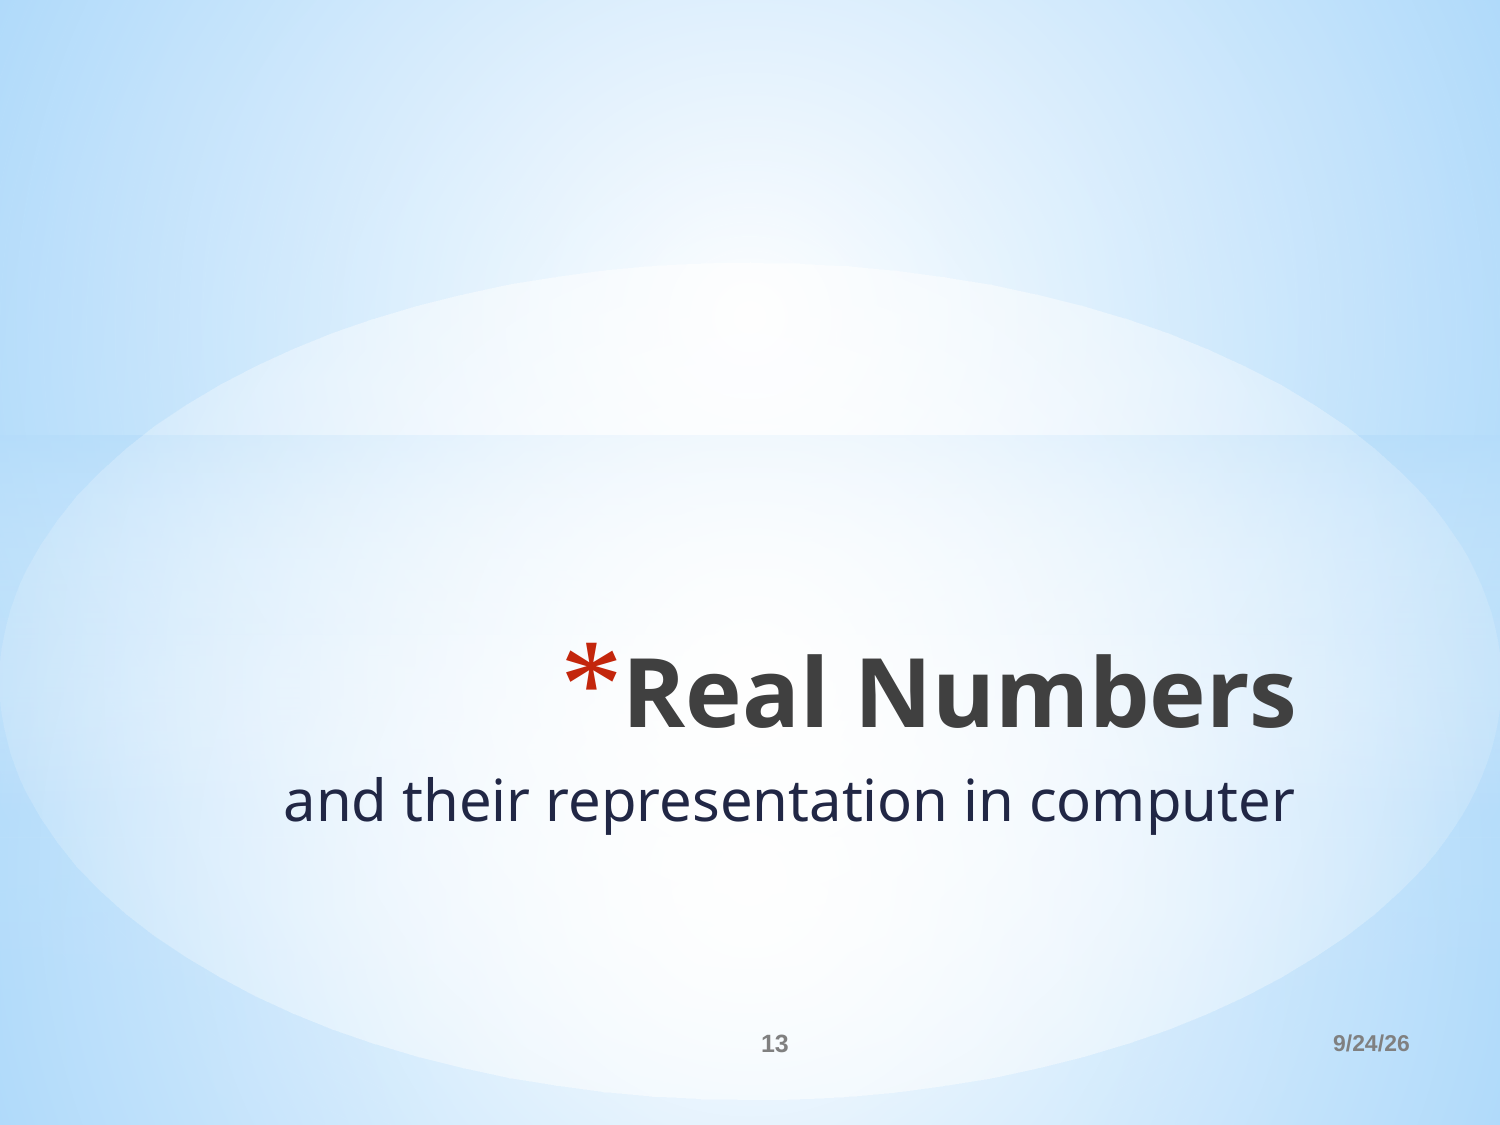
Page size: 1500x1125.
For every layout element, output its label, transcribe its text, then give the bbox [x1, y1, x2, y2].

list and their representation in computer [237, 755, 1312, 893]
title Real Numbers [333, 356, 1313, 754]
